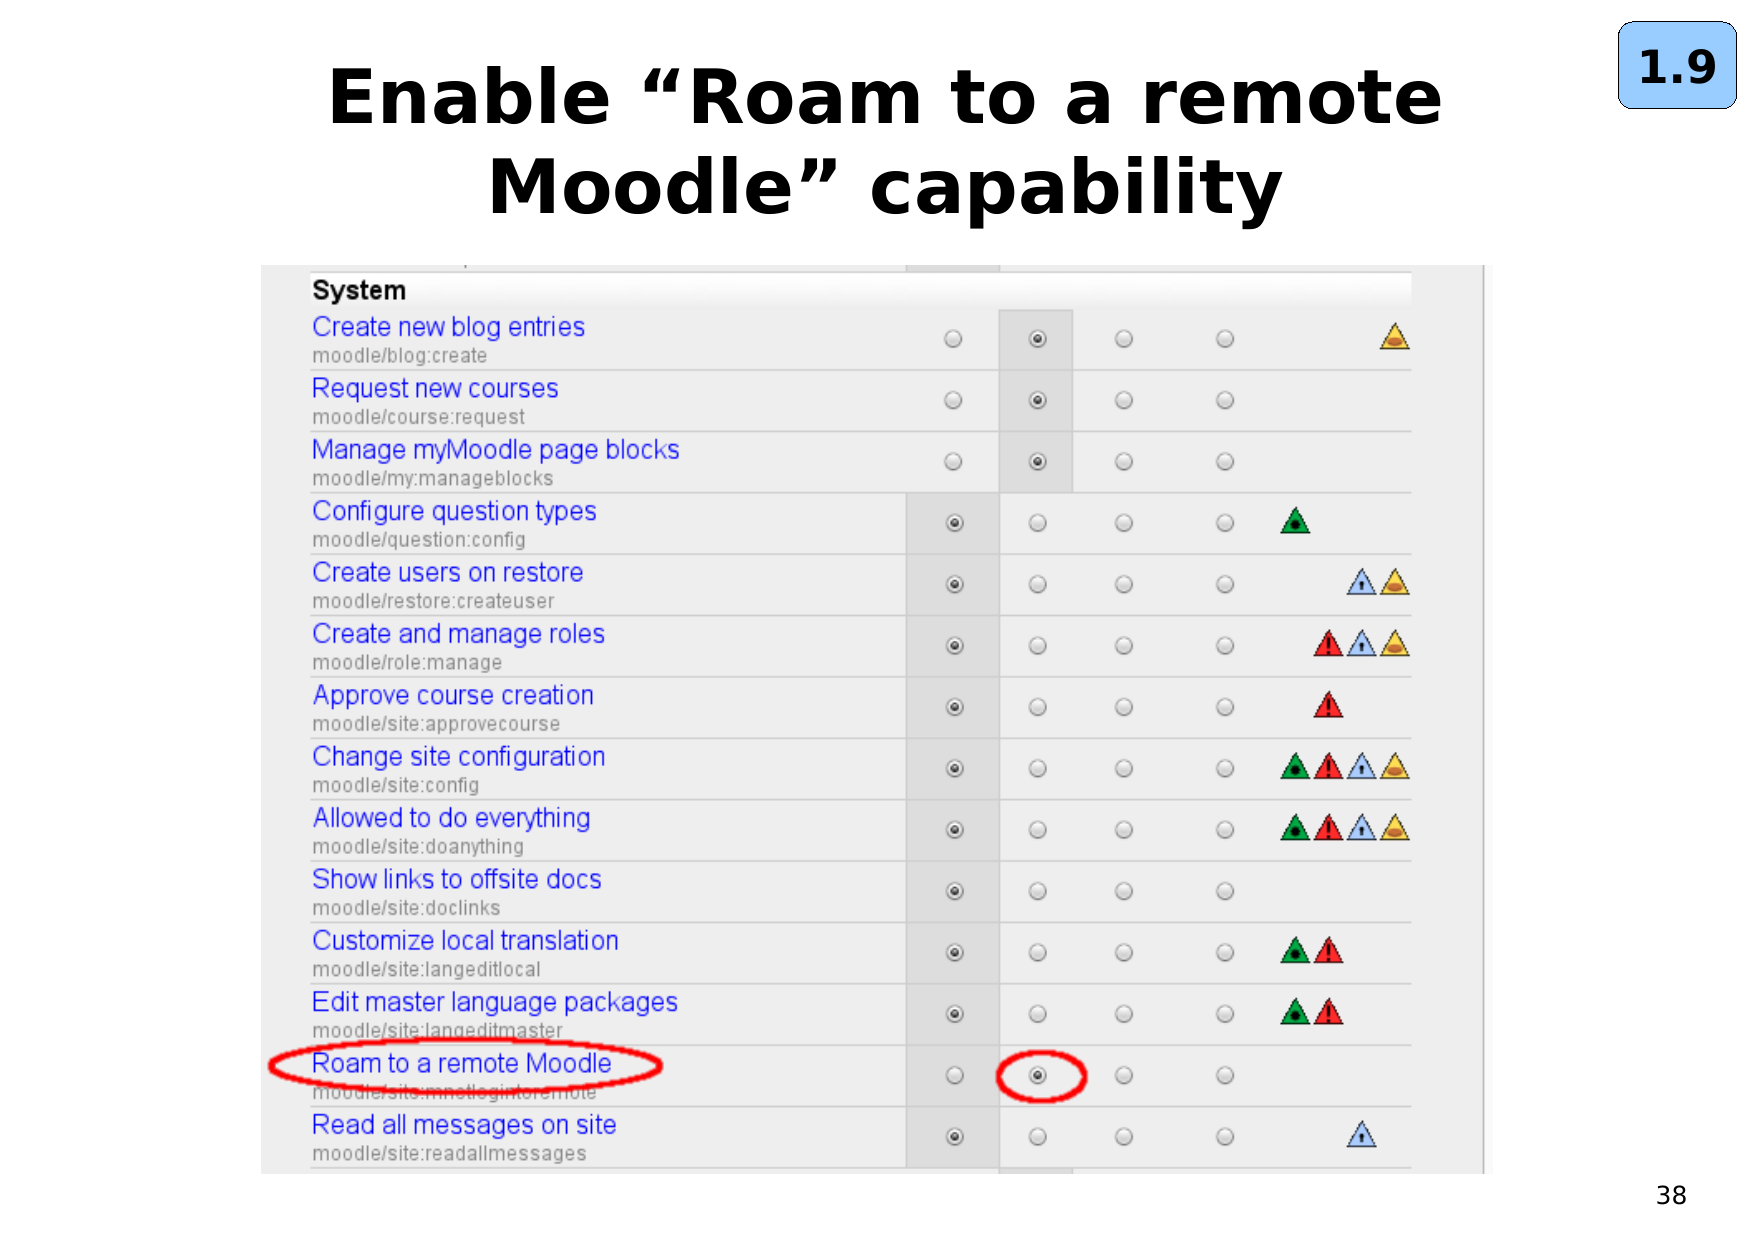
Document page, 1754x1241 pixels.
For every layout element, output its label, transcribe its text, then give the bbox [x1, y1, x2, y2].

picture [261, 265, 1493, 1175]
text_box 1.9 [1618, 21, 1737, 109]
title Enable “Roam to a remote Moodle” capability [59, 34, 1713, 242]
